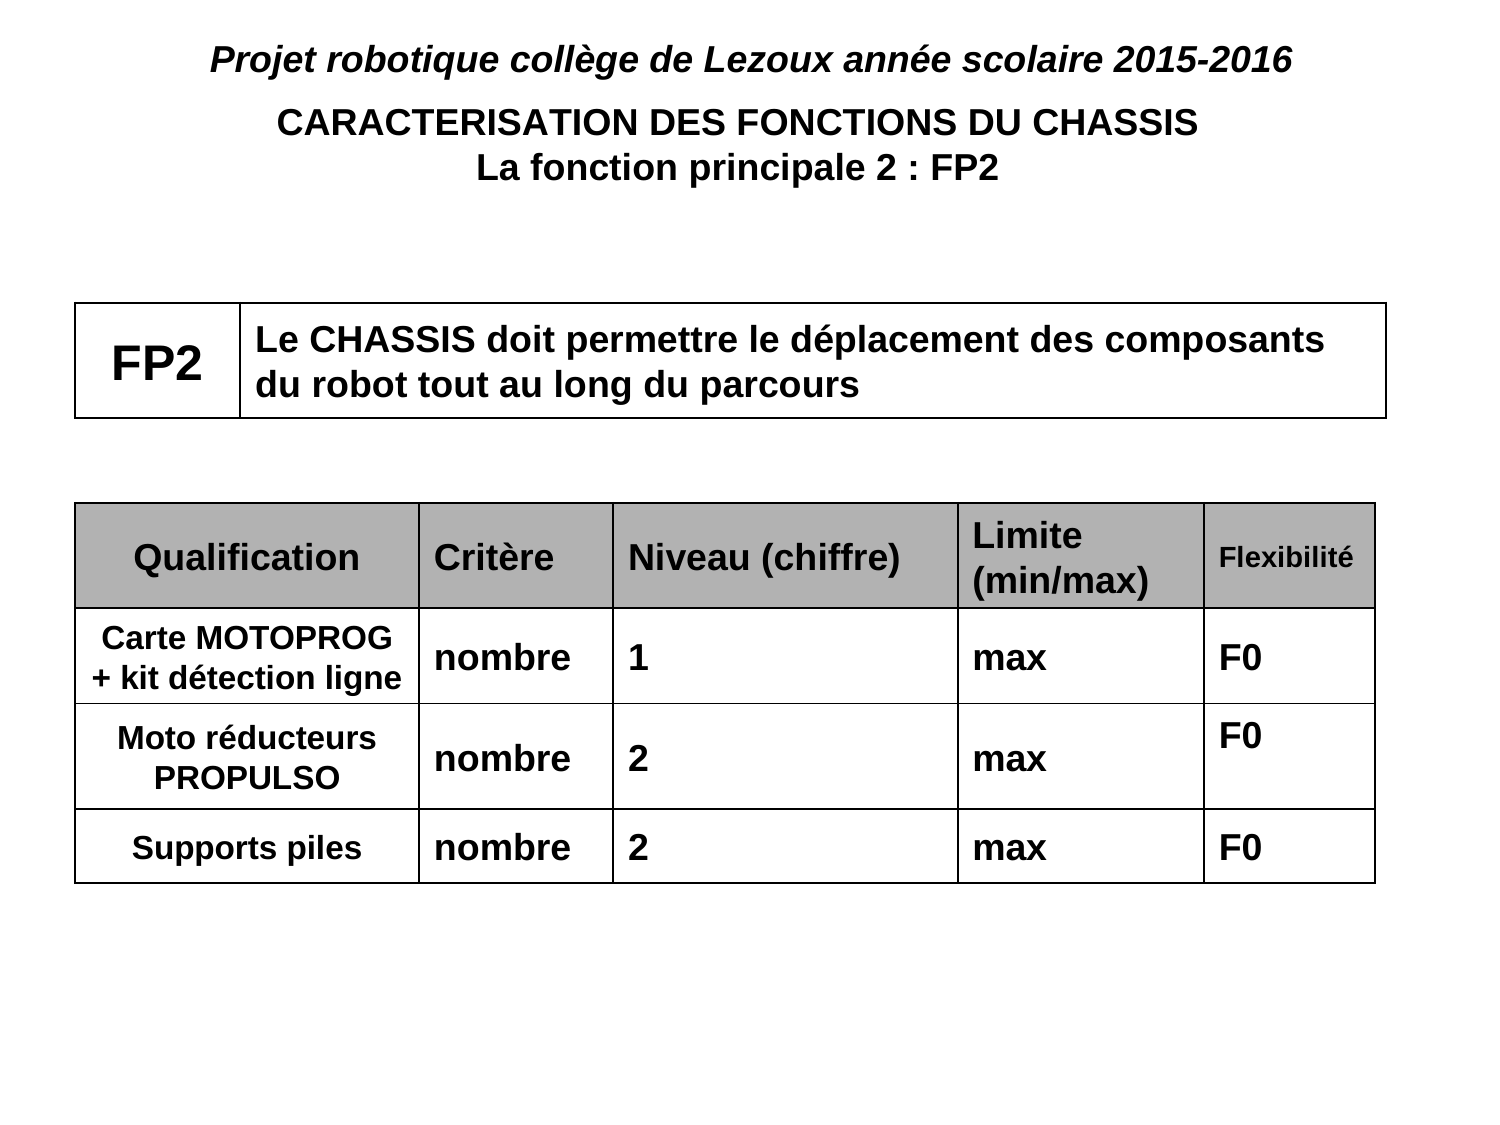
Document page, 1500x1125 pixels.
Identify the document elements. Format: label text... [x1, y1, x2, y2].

table_cell max [959, 810, 1203, 882]
table_cell 2 [614, 810, 957, 882]
table_header FP2 [76, 304, 239, 417]
table_cell Carte MOTOPROG + kit détection ligne [76, 609, 418, 703]
table_cell nombre [420, 704, 612, 808]
table_header Le CHASSIS doit permettre le déplacement des composants du robot tout au long du parcours [241, 304, 1385, 417]
table_cell max [959, 609, 1203, 703]
title CARACTERISATION DES FONCTIONS DU CHASSIS La fonction principale 2 : FP2 [100, 90, 1376, 197]
table_cell F0 [1205, 810, 1374, 882]
table_cell 1 [614, 609, 957, 703]
table_cell nombre [420, 609, 612, 703]
table_cell 2 [614, 704, 957, 808]
table_header Niveau (chiffre) [614, 504, 957, 607]
table_cell nombre [420, 810, 612, 882]
table_cell F0 [1205, 704, 1374, 808]
table_cell max [959, 704, 1203, 808]
text_box Projet robotique collège de Lezoux année scolaire 2015-2016 [162, 24, 1341, 90]
table_header Qualification [76, 504, 418, 607]
table_header Critère [420, 504, 612, 607]
table_cell F0 [1205, 609, 1374, 703]
table_header Flexibilité [1205, 504, 1374, 607]
table_header Limite (min/max) [959, 504, 1203, 607]
table_cell Moto réducteurs PROPULSO [76, 704, 418, 808]
table_cell Supports piles [76, 810, 418, 882]
